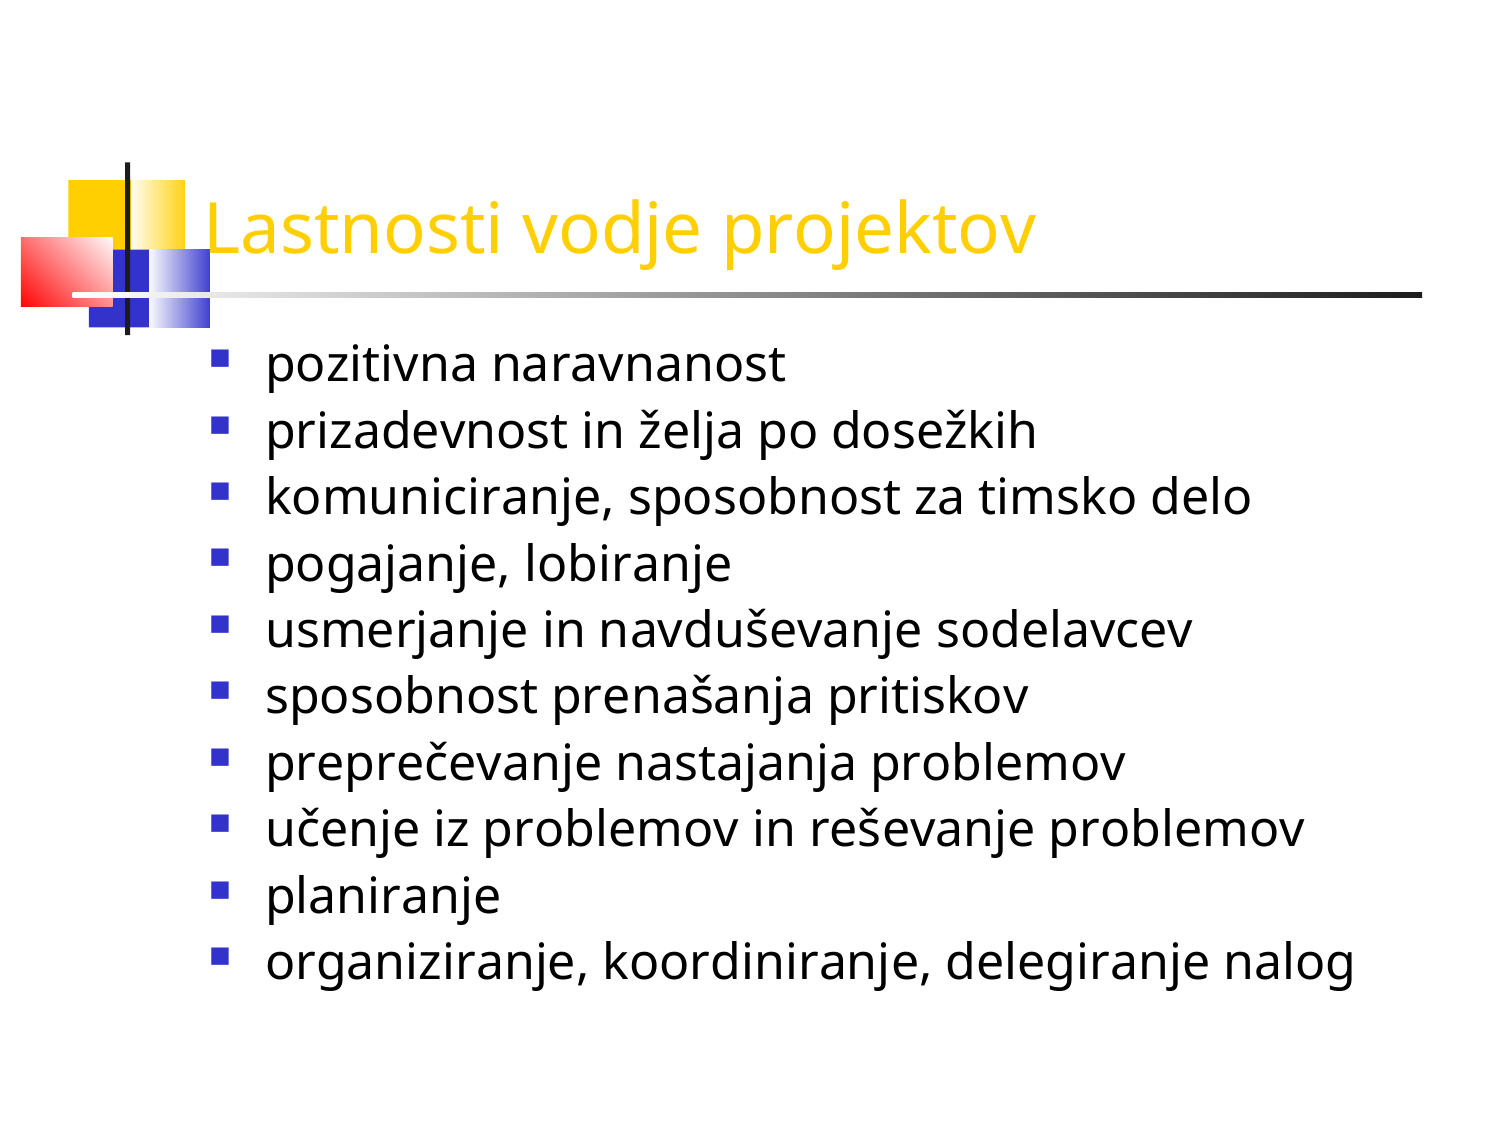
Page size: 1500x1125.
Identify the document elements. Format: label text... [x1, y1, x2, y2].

list pozitivna naravnanost prizadevnost in želja po dosežkih komuniciranje, sposobnost za timsko delo pogajanje, lobiranje usmerjanje in navduševanje sodelavcev sposobnost prenašanja pritiskov preprečevanje nastajanja problemov učenje iz problemov in reševanje problemov planiranje organiziranje, koordiniranje, delegiranje nalog [193, 331, 1469, 1065]
title Lastnosti vodje projektov [188, 35, 1468, 276]
